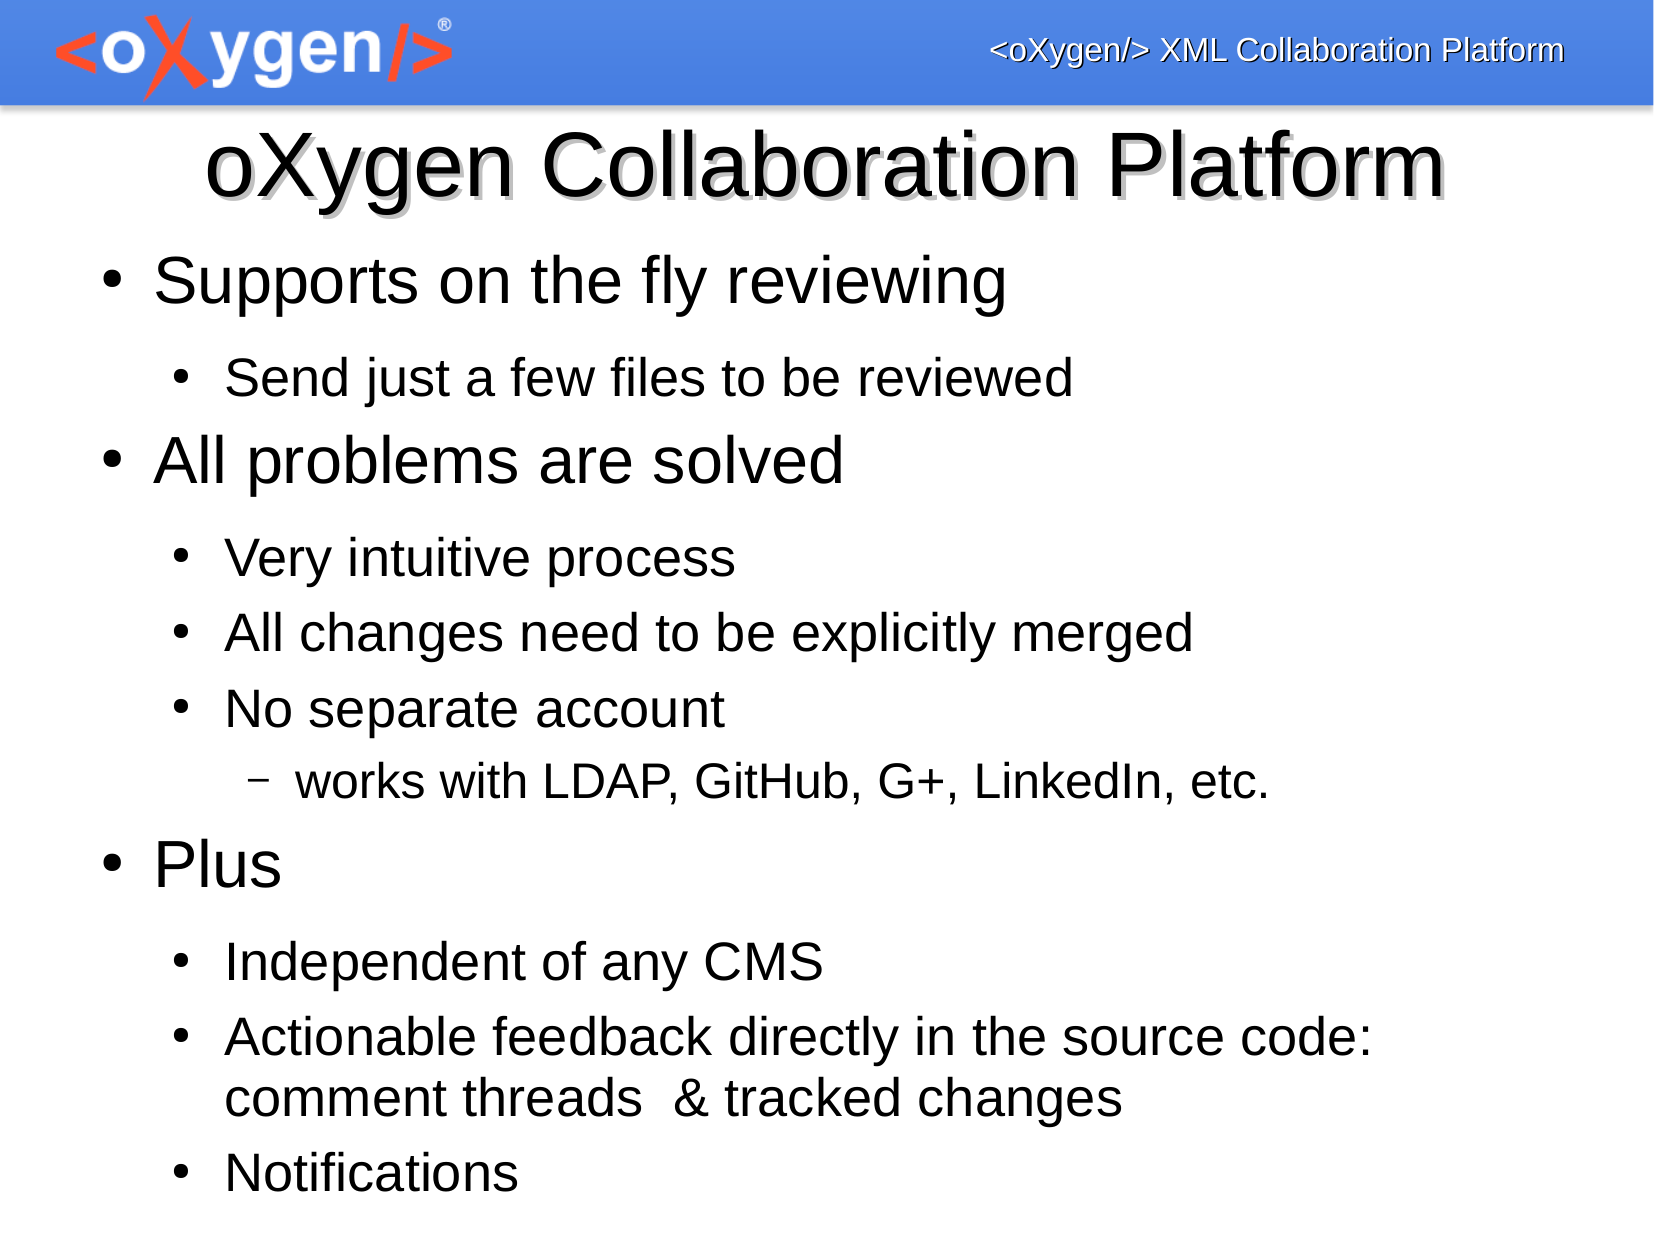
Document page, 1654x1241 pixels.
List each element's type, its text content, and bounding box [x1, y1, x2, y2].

picture [1448, 42, 1457, 50]
picture [1165, 53, 1177, 61]
title oXygen Collaboration Platform [82, 61, 1571, 242]
picture [1419, 46, 1426, 61]
picture [1109, 46, 1115, 61]
picture [1553, 46, 1560, 61]
picture [1033, 53, 1045, 61]
picture [1189, 50, 1194, 61]
picture [1364, 53, 1372, 59]
picture [1400, 46, 1408, 59]
picture [0, 0, 1654, 119]
picture [1475, 53, 1483, 59]
picture [1512, 46, 1521, 59]
picture [1318, 46, 1325, 59]
picture [1014, 46, 1022, 59]
picture [1090, 46, 1098, 51]
list Supports on the fly reviewing Send just a few files to be reviewed All problems are solved Very intuitive process All changes need to be explicitly merged No separate account works with LDAP, GitHub, G+, LinkedIn, etc. Plus Independent of any CMS Actionable feedback directly in the source code: comment threads & tracked changes Notifications [82, 242, 1571, 1211]
picture [1495, 47, 1501, 61]
picture [1071, 46, 1078, 59]
picture [1335, 46, 1344, 59]
picture [1265, 46, 1273, 59]
picture [1199, 50, 1203, 61]
picture [1543, 46, 1549, 61]
picture [1298, 53, 1306, 59]
